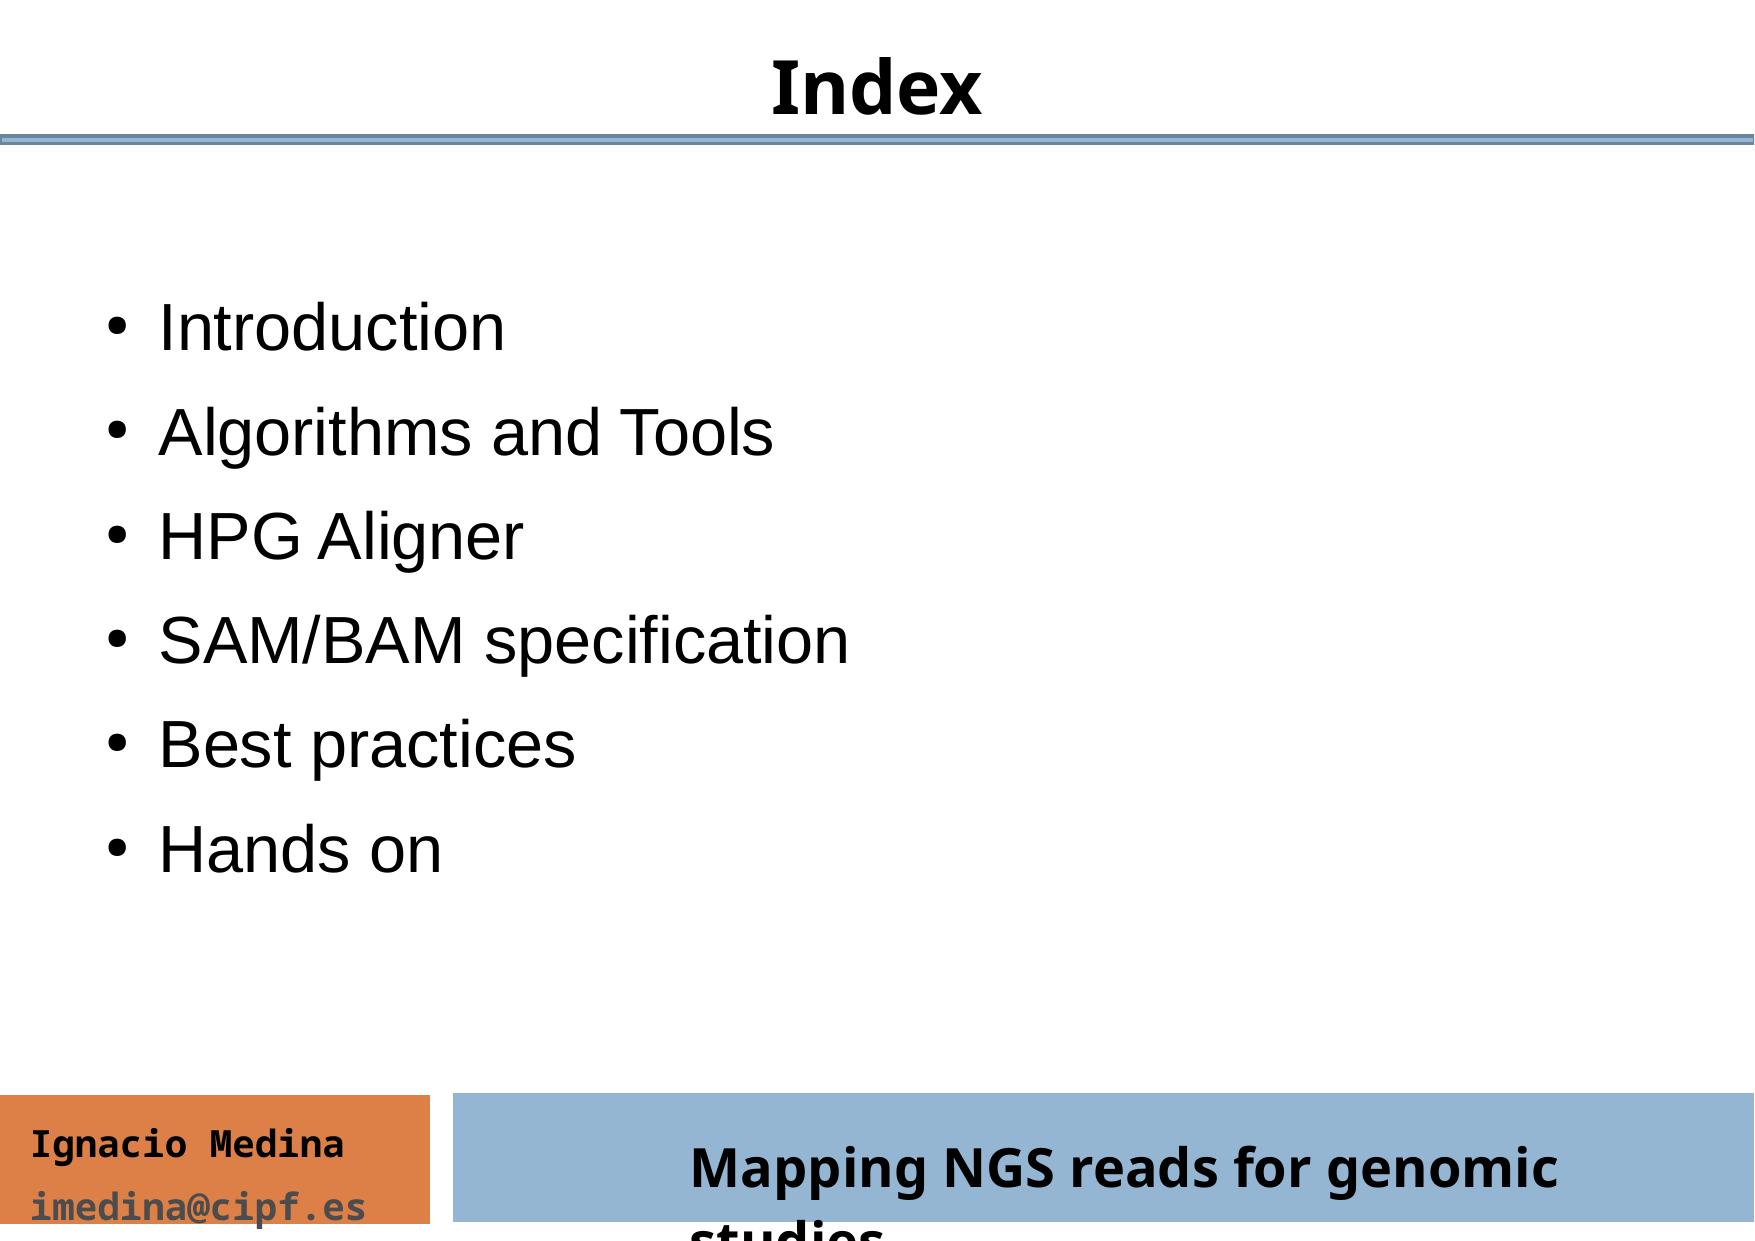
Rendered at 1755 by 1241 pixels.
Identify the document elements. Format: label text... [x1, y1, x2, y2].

text_box Mapping NGS reads for genomic studies [675, 1122, 1726, 1200]
text_box [0, 136, 1754, 144]
list Introduction Algorithms and Tools HPG Aligner SAM/BAM specification Best practices Hands on [87, 290, 1632, 1010]
text_box Ignacio Medina imedina@cipf.es [15, 1110, 406, 1213]
text_box Index [67, 27, 1688, 129]
